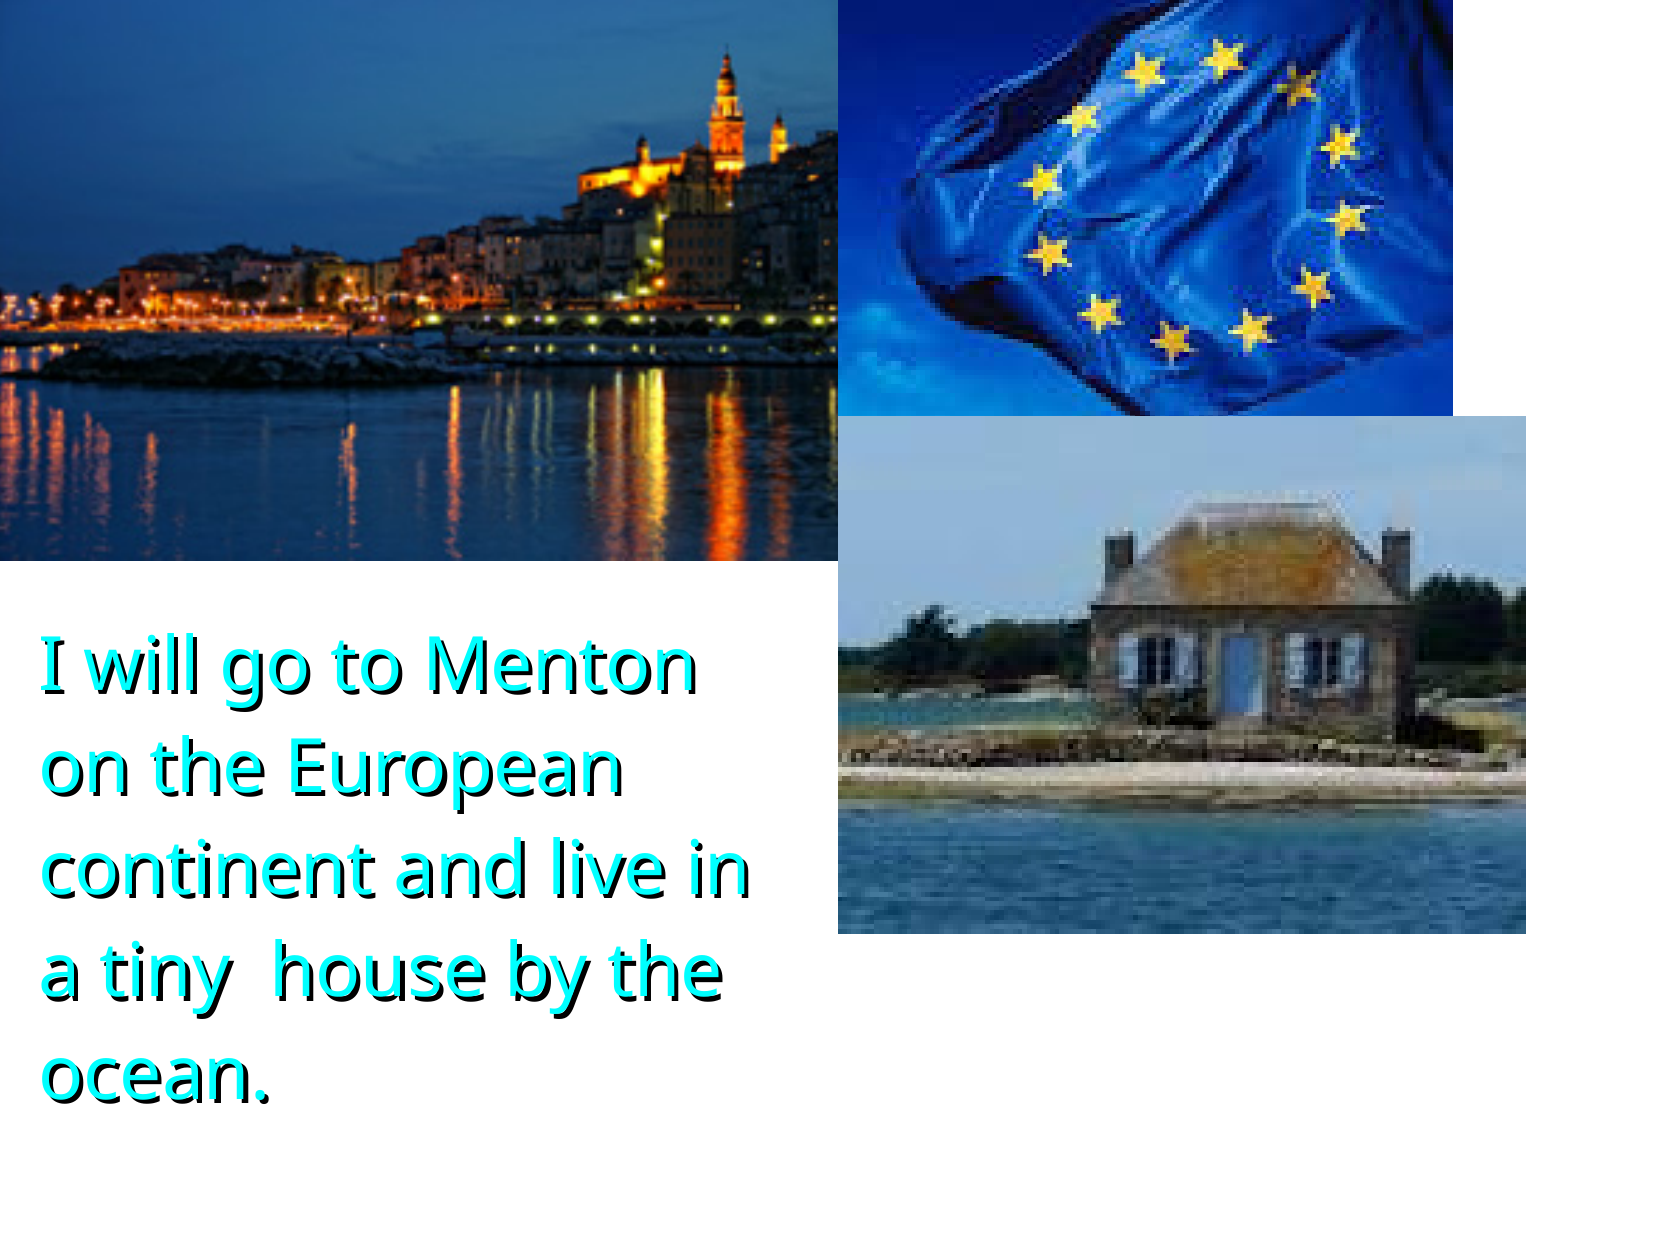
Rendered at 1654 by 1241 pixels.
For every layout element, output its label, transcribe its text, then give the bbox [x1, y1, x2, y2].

picture [0, 0, 1526, 934]
text_box I will go to Menton on the European continent and live in a tiny house by the ocean. [23, 602, 792, 1140]
